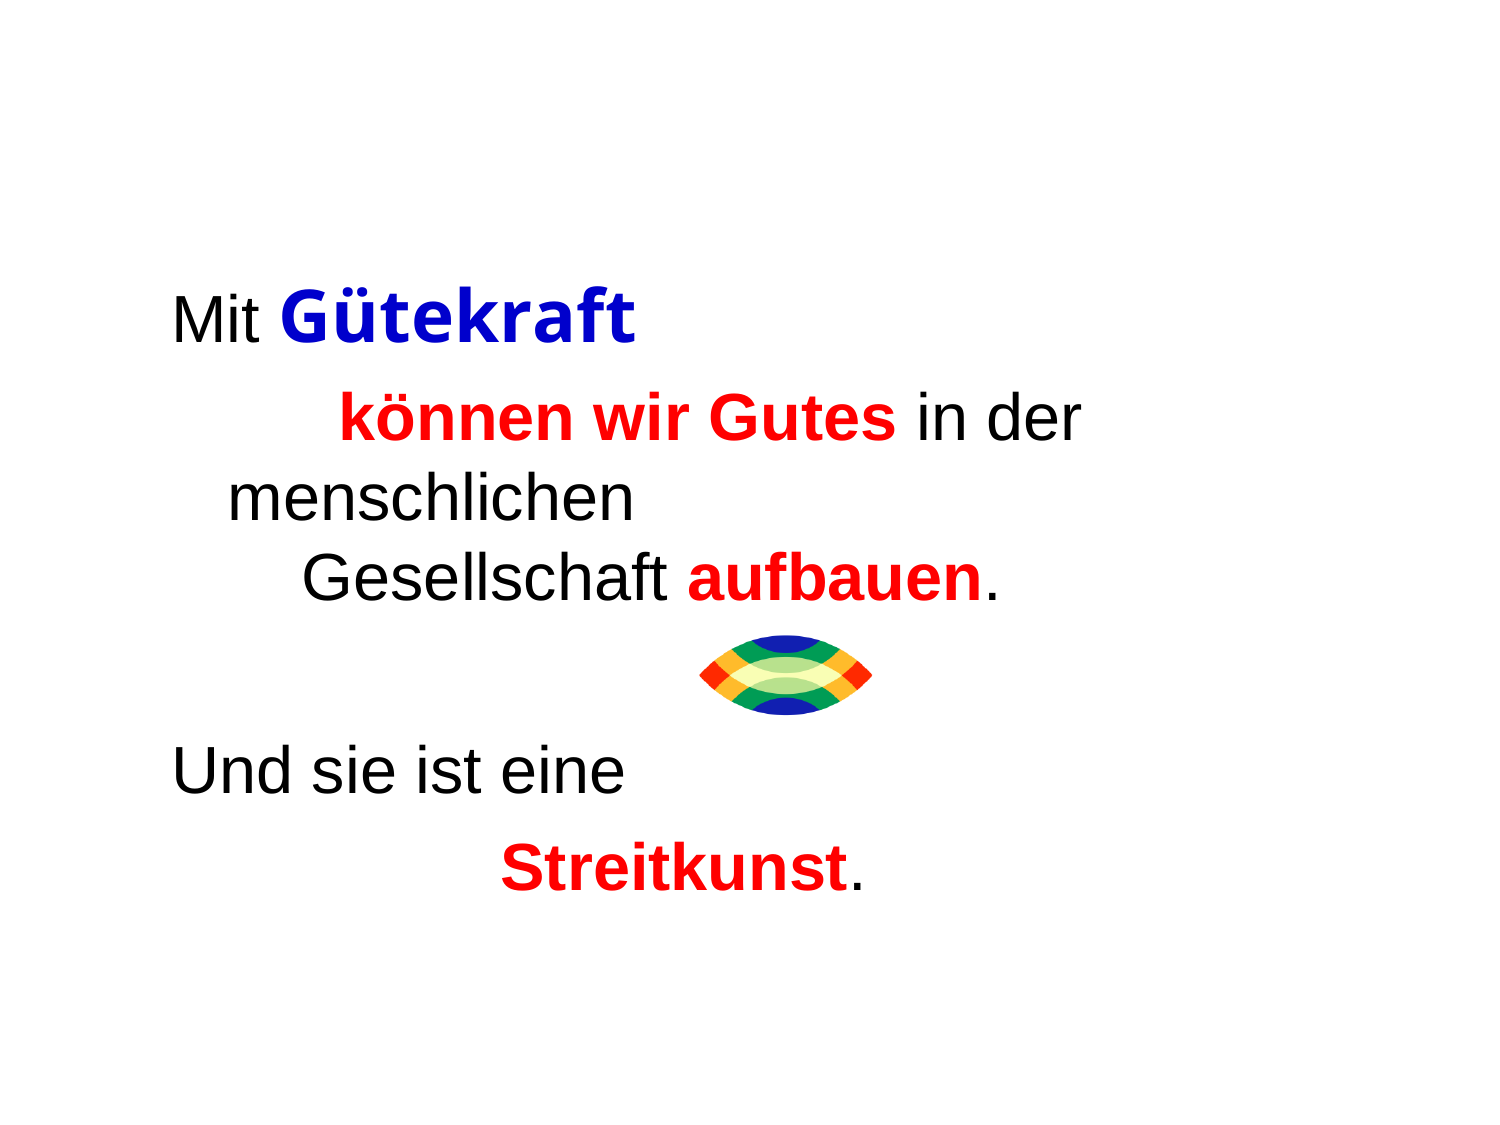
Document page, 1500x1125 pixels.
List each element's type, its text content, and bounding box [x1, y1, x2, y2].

picture [691, 622, 880, 728]
list Mit Gütekraft können wir Gutes in der menschlichen Gesellschaft aufbauen. Und sie ist eine Streitkunst. [100, 262, 1500, 1005]
